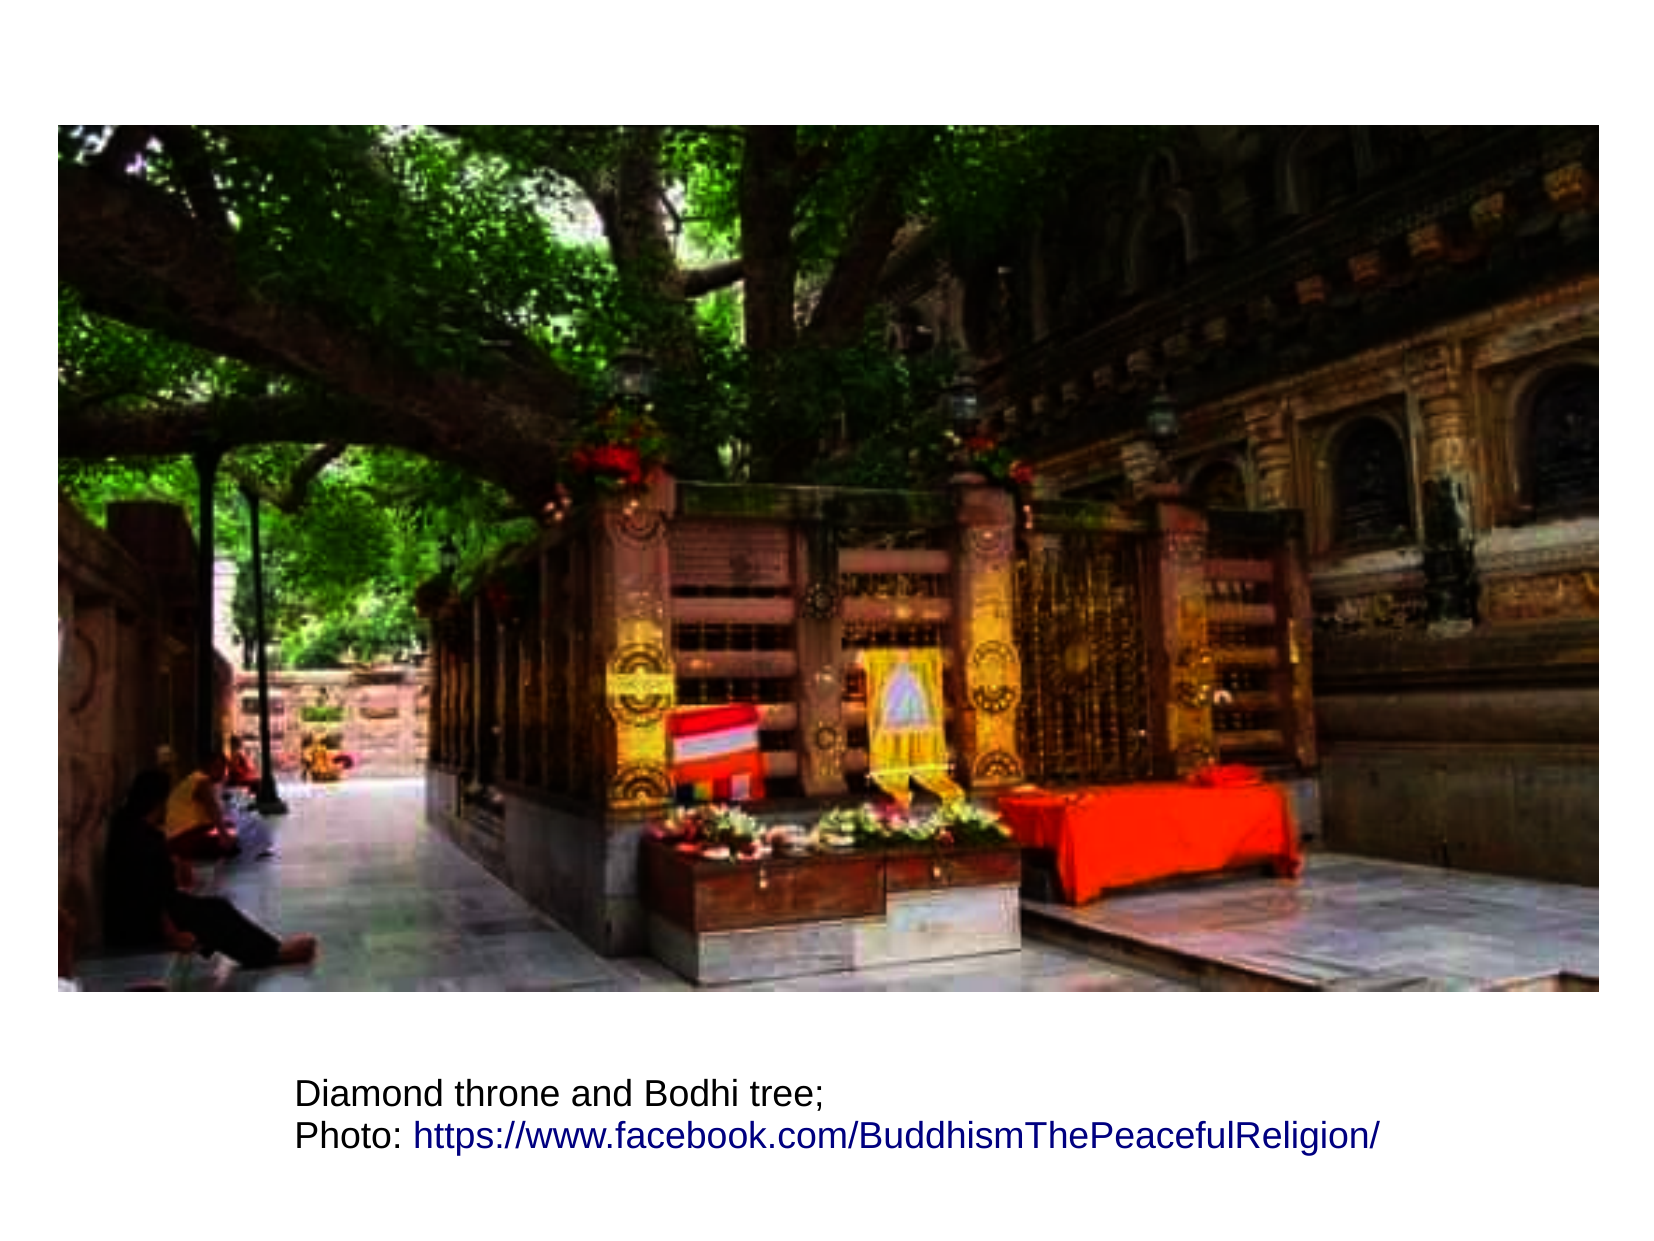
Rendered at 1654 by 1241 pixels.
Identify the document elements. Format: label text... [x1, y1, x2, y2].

picture [58, 125, 1599, 992]
text_box Diamond throne and Bodhi tree; Photo: https://www.facebook.com/BuddhismThePeacefulReligion/ [279, 1065, 1408, 1164]
